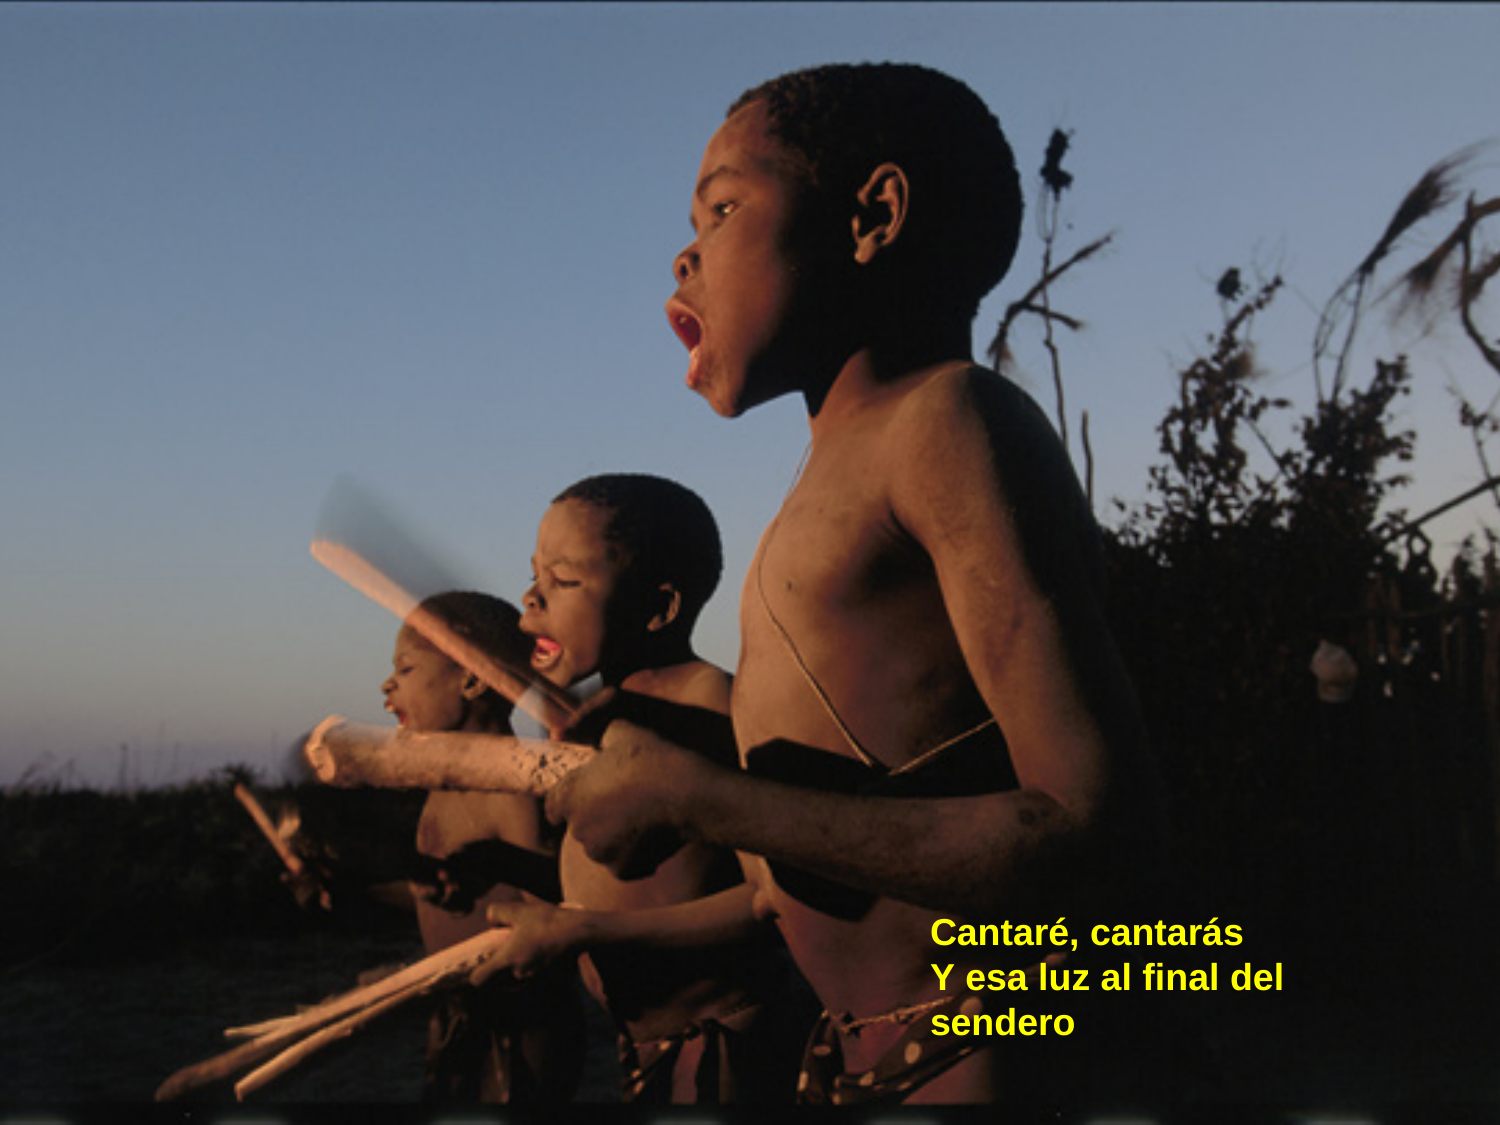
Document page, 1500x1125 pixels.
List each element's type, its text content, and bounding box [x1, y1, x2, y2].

text_box Cantaré, cantarás Y esa luz al final del sendero [915, 899, 1450, 1096]
picture [0, 0, 1500, 1125]
